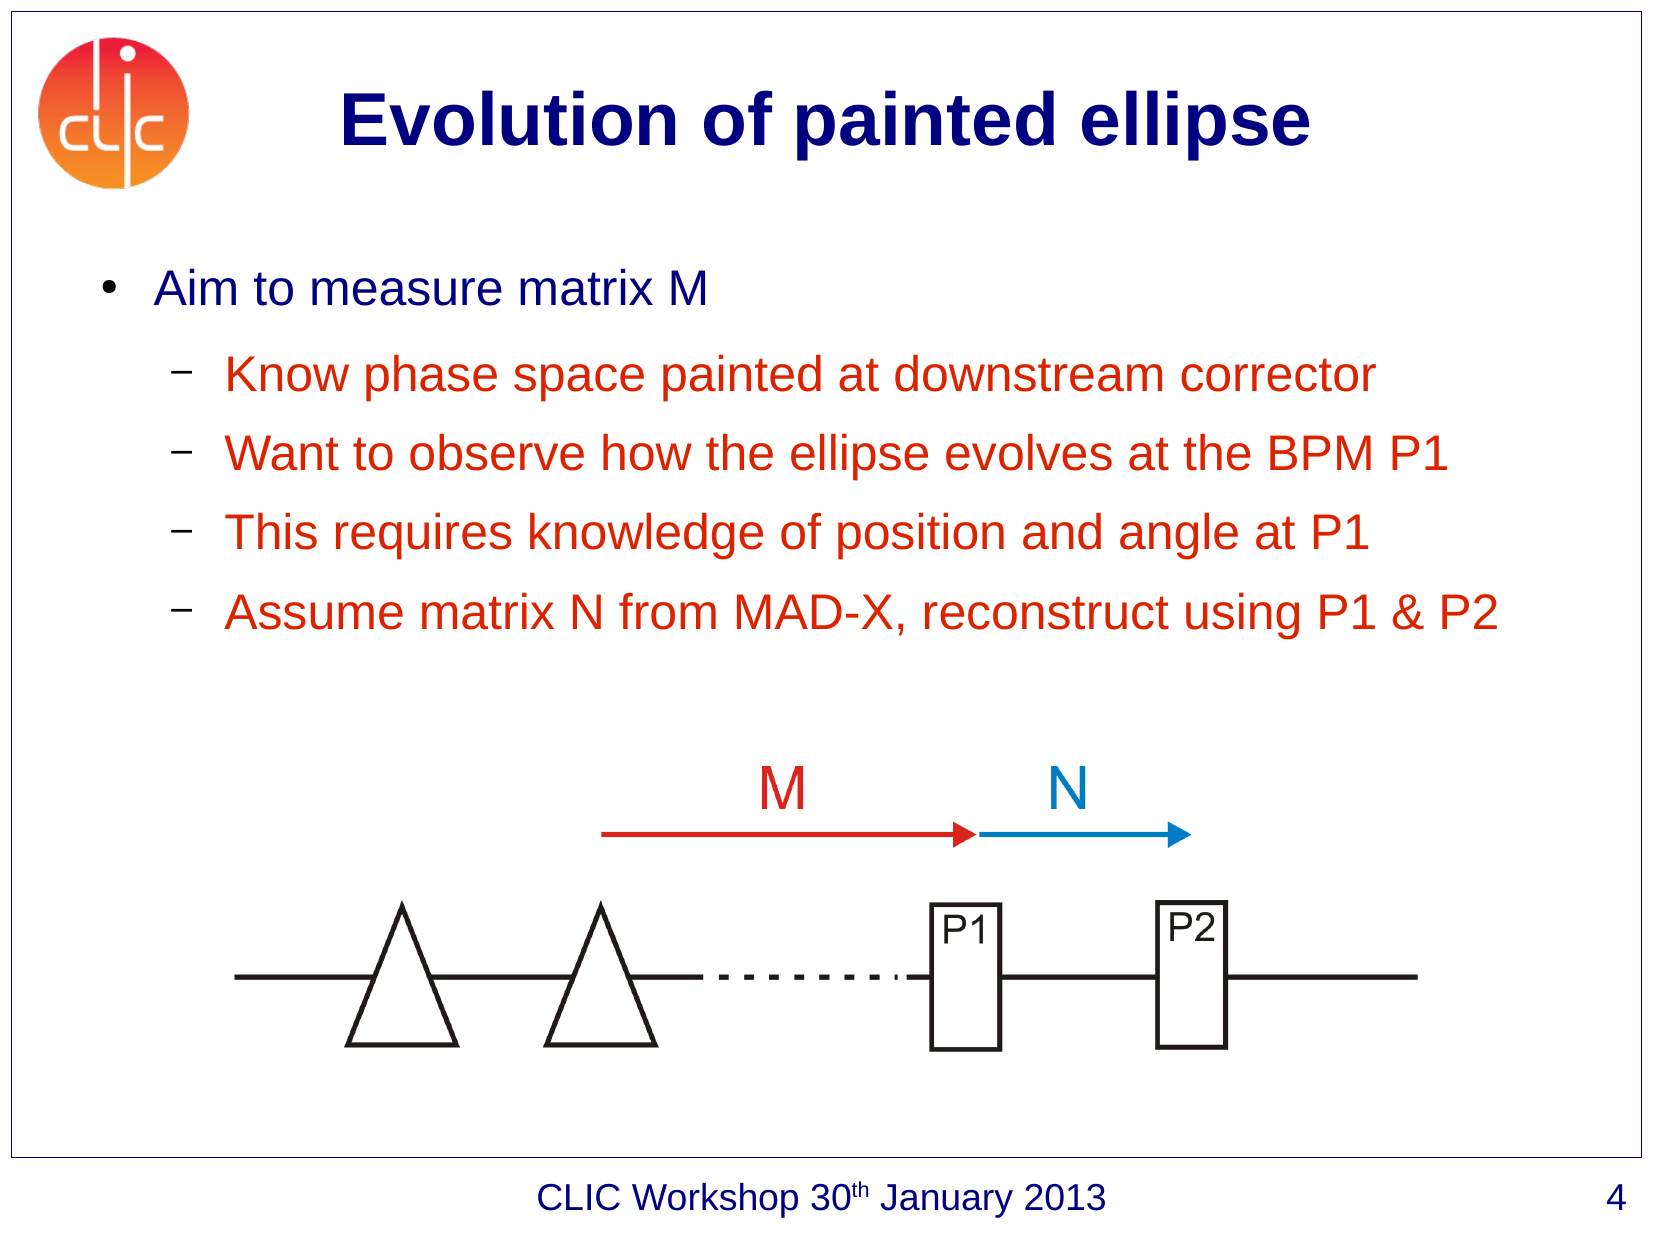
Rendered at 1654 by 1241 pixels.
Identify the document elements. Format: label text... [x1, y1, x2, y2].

picture [0, 0, 226, 226]
picture [234, 766, 1418, 1052]
text_box CLIC Workshop 30th January 2013 [11, 1169, 1642, 1228]
text_box 4 [1476, 1169, 1642, 1227]
text_box [11, 11, 1642, 1158]
